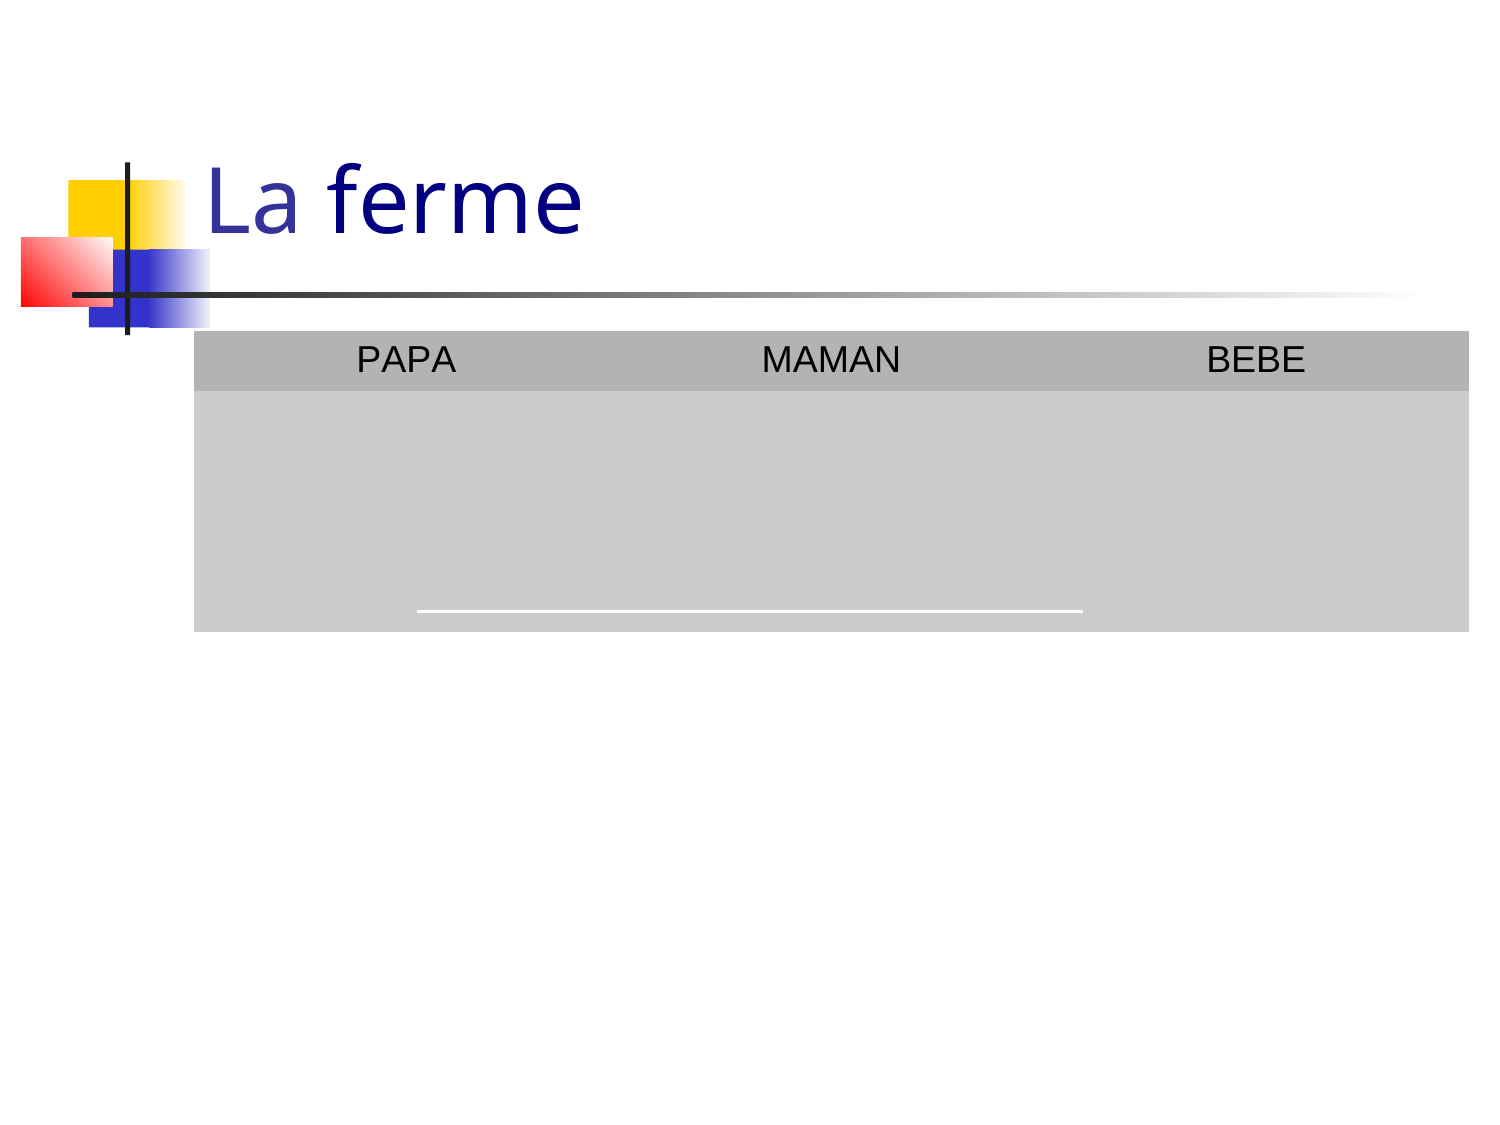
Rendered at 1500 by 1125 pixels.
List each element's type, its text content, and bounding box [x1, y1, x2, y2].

title La ferme [188, 35, 1467, 275]
table_header BEBE [1044, 331, 1469, 391]
table_cell [1044, 391, 1469, 632]
table_cell [619, 391, 1044, 610]
table_header MAMAN [619, 331, 1044, 391]
table_cell [619, 613, 1044, 632]
table_header PAPA [194, 331, 619, 391]
table_cell [194, 391, 619, 632]
